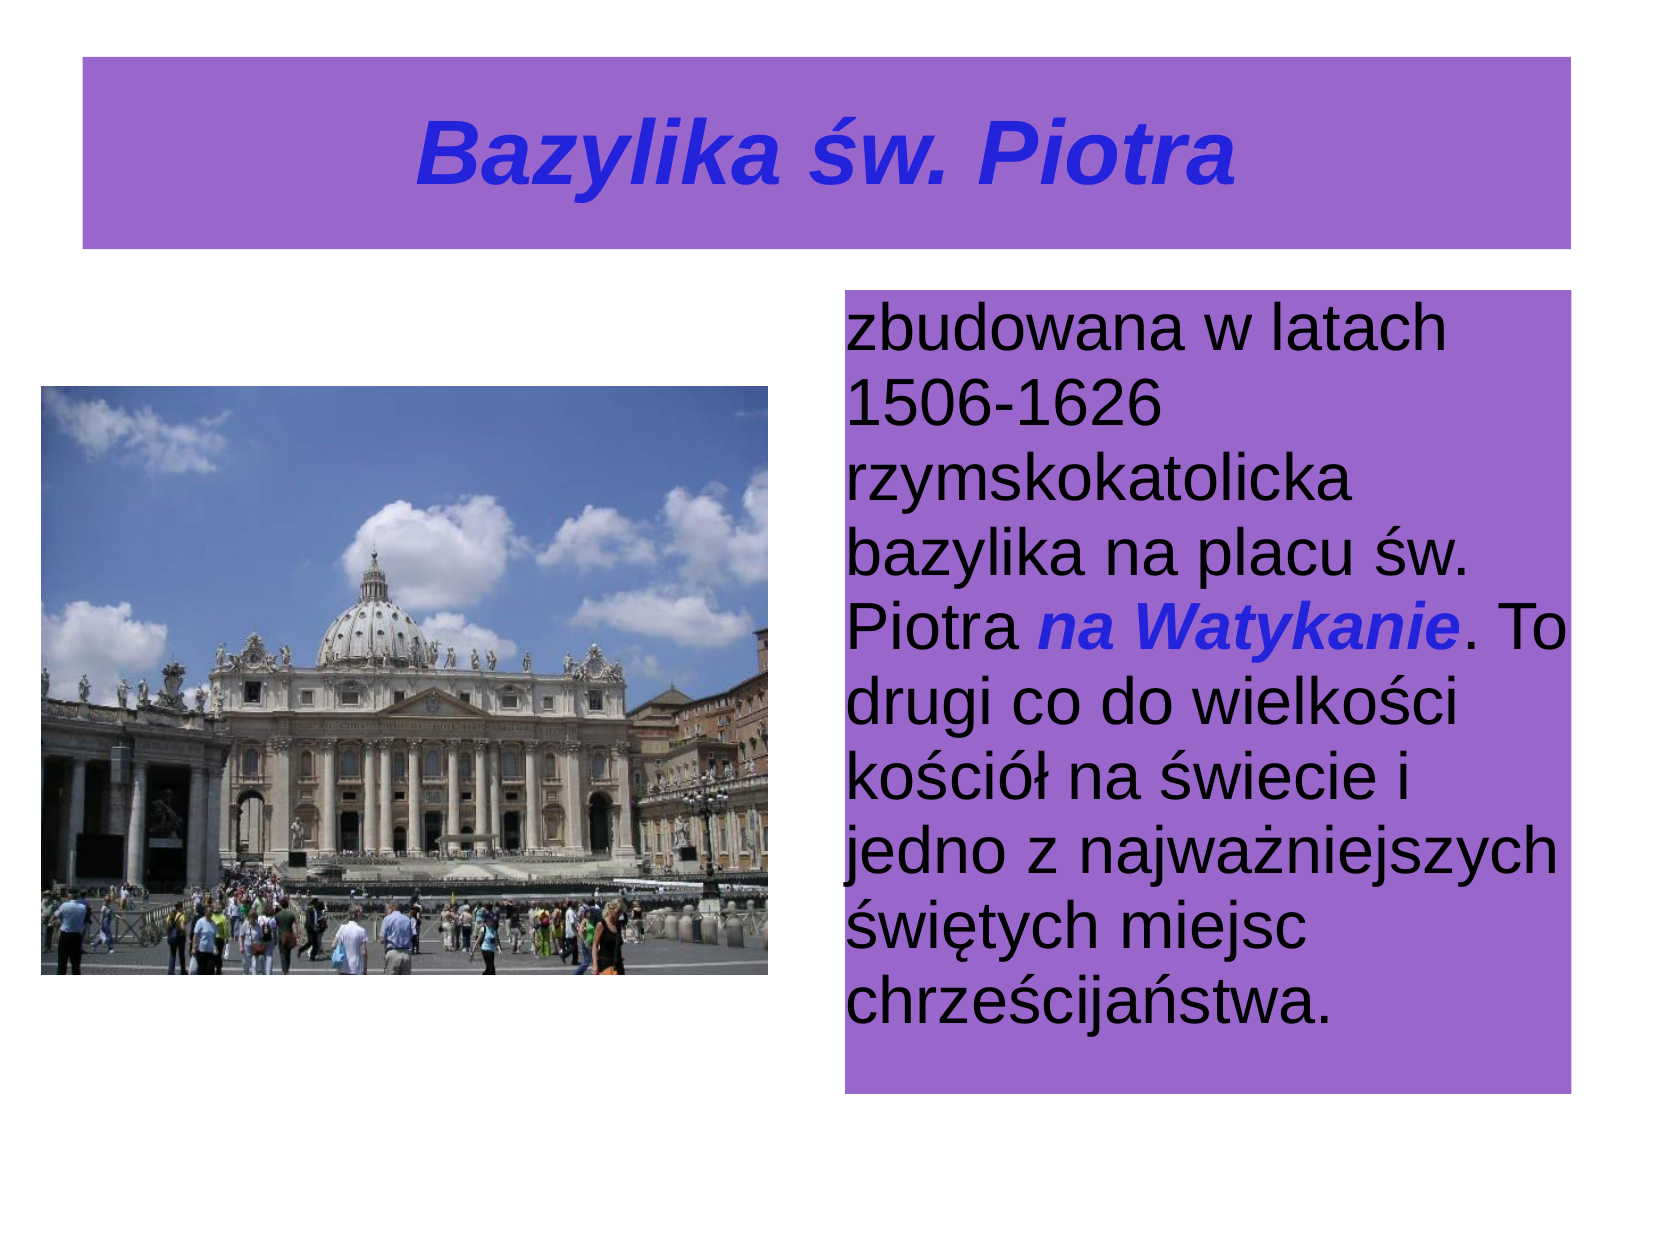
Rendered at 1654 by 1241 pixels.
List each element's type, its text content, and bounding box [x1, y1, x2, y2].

title Bazylika św. Piotra [82, 56, 1571, 250]
list zbudowana w latach 1506-1626 rzymskokatolicka bazylika na placu św. Piotra na Watykanie. To drugi co do wielkości kościół na świecie i jedno z najważniejszych świętych miejsc chrześcijaństwa. [845, 290, 1572, 1094]
picture [41, 386, 768, 975]
